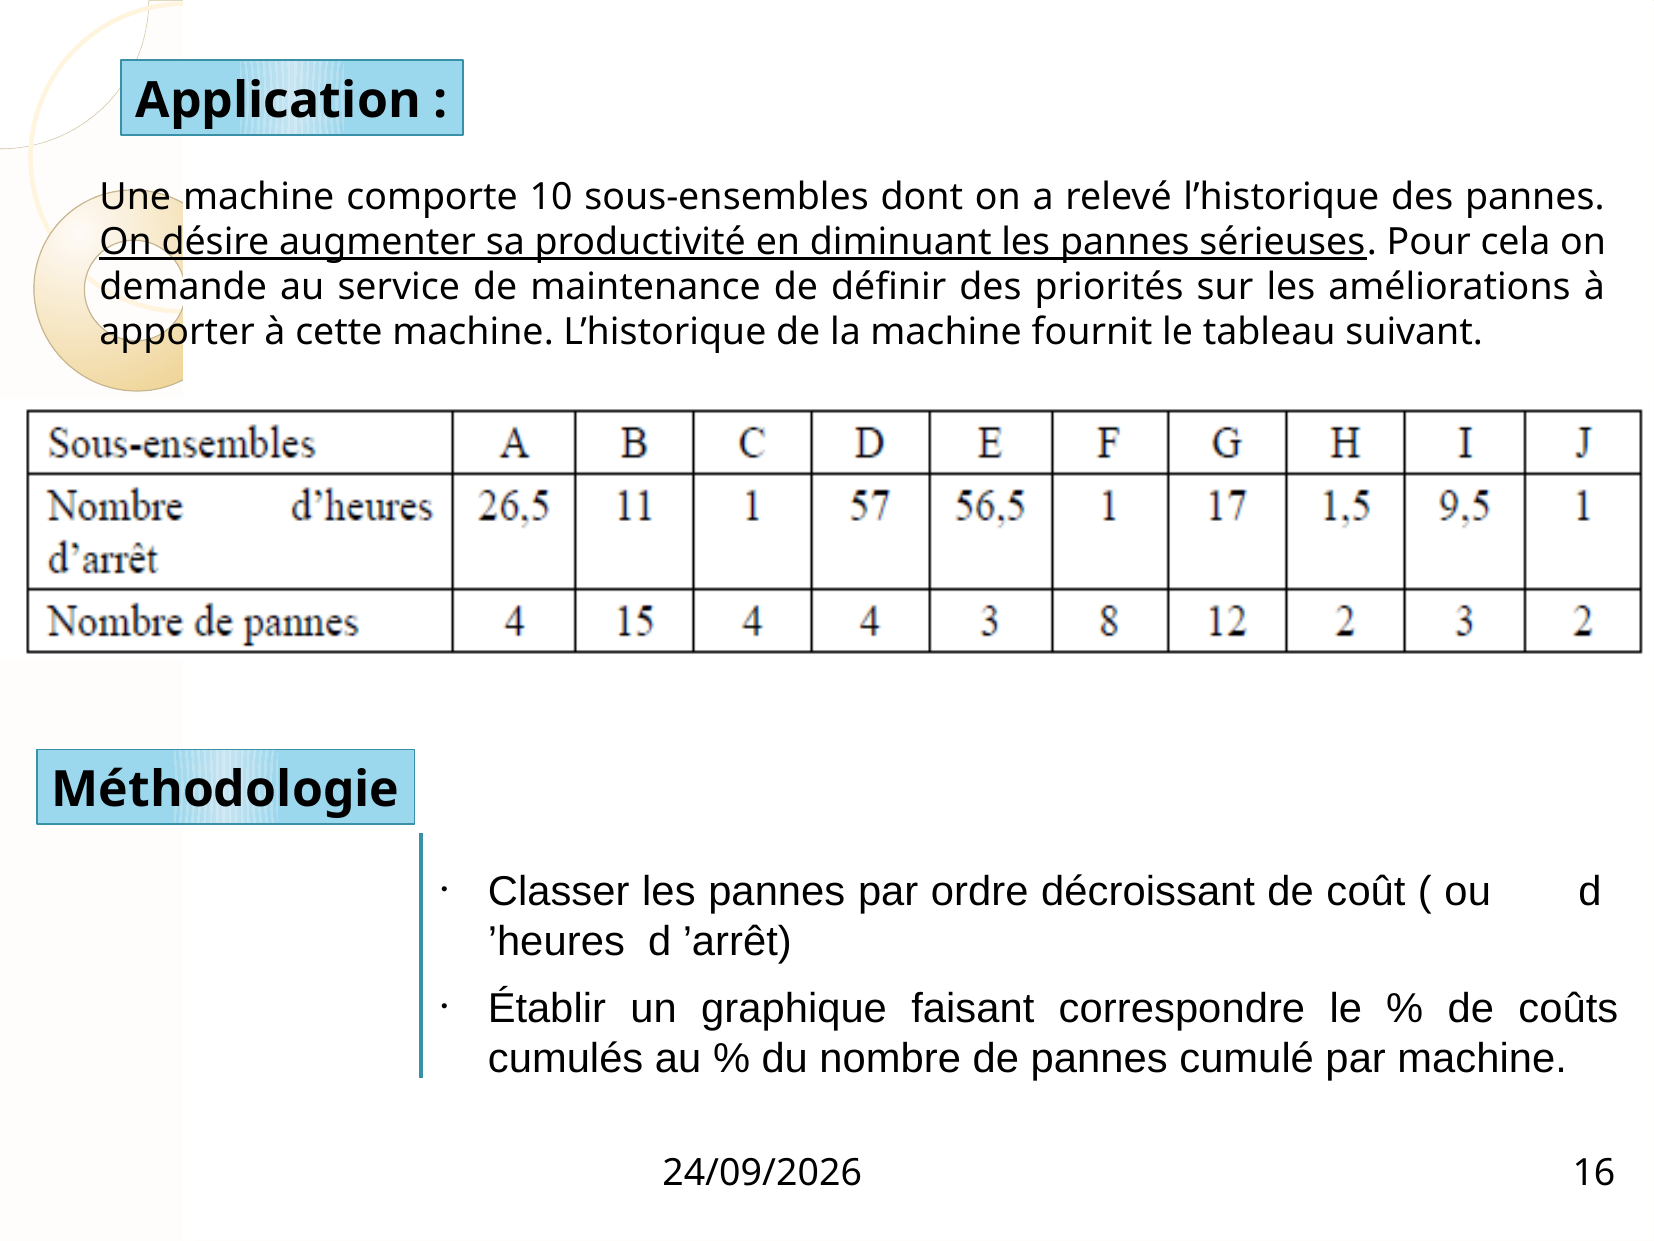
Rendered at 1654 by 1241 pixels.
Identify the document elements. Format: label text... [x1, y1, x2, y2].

slide_number 02/07/2018 [647, 1140, 1034, 1227]
text_box Une machine comporte 10 sous-ensembles dont on a relevé l’historique des pannes. On désire augmenter sa productivité en diminuant les pannes sérieuses. Pour cela on demande au service de maintenance de définir des priorités sur les améliorations à apporter à cette machine. L’historique de la machine fournit le tableau suivant. [84, 164, 1622, 360]
text_box Application : [120, 60, 464, 135]
picture [0, 398, 1654, 659]
slide_number <numéro> [1557, 1140, 1641, 1227]
text_box Classer les pannes par ordre décroissant de coût ( ou d ’heures d ’arrêt) [426, 856, 1618, 972]
text_box Établir un graphique faisant correspondre le % de coûts cumulés au % du nombre de pannes cumulé par machine. [426, 973, 1634, 1089]
text_box Méthodologie [37, 749, 415, 825]
